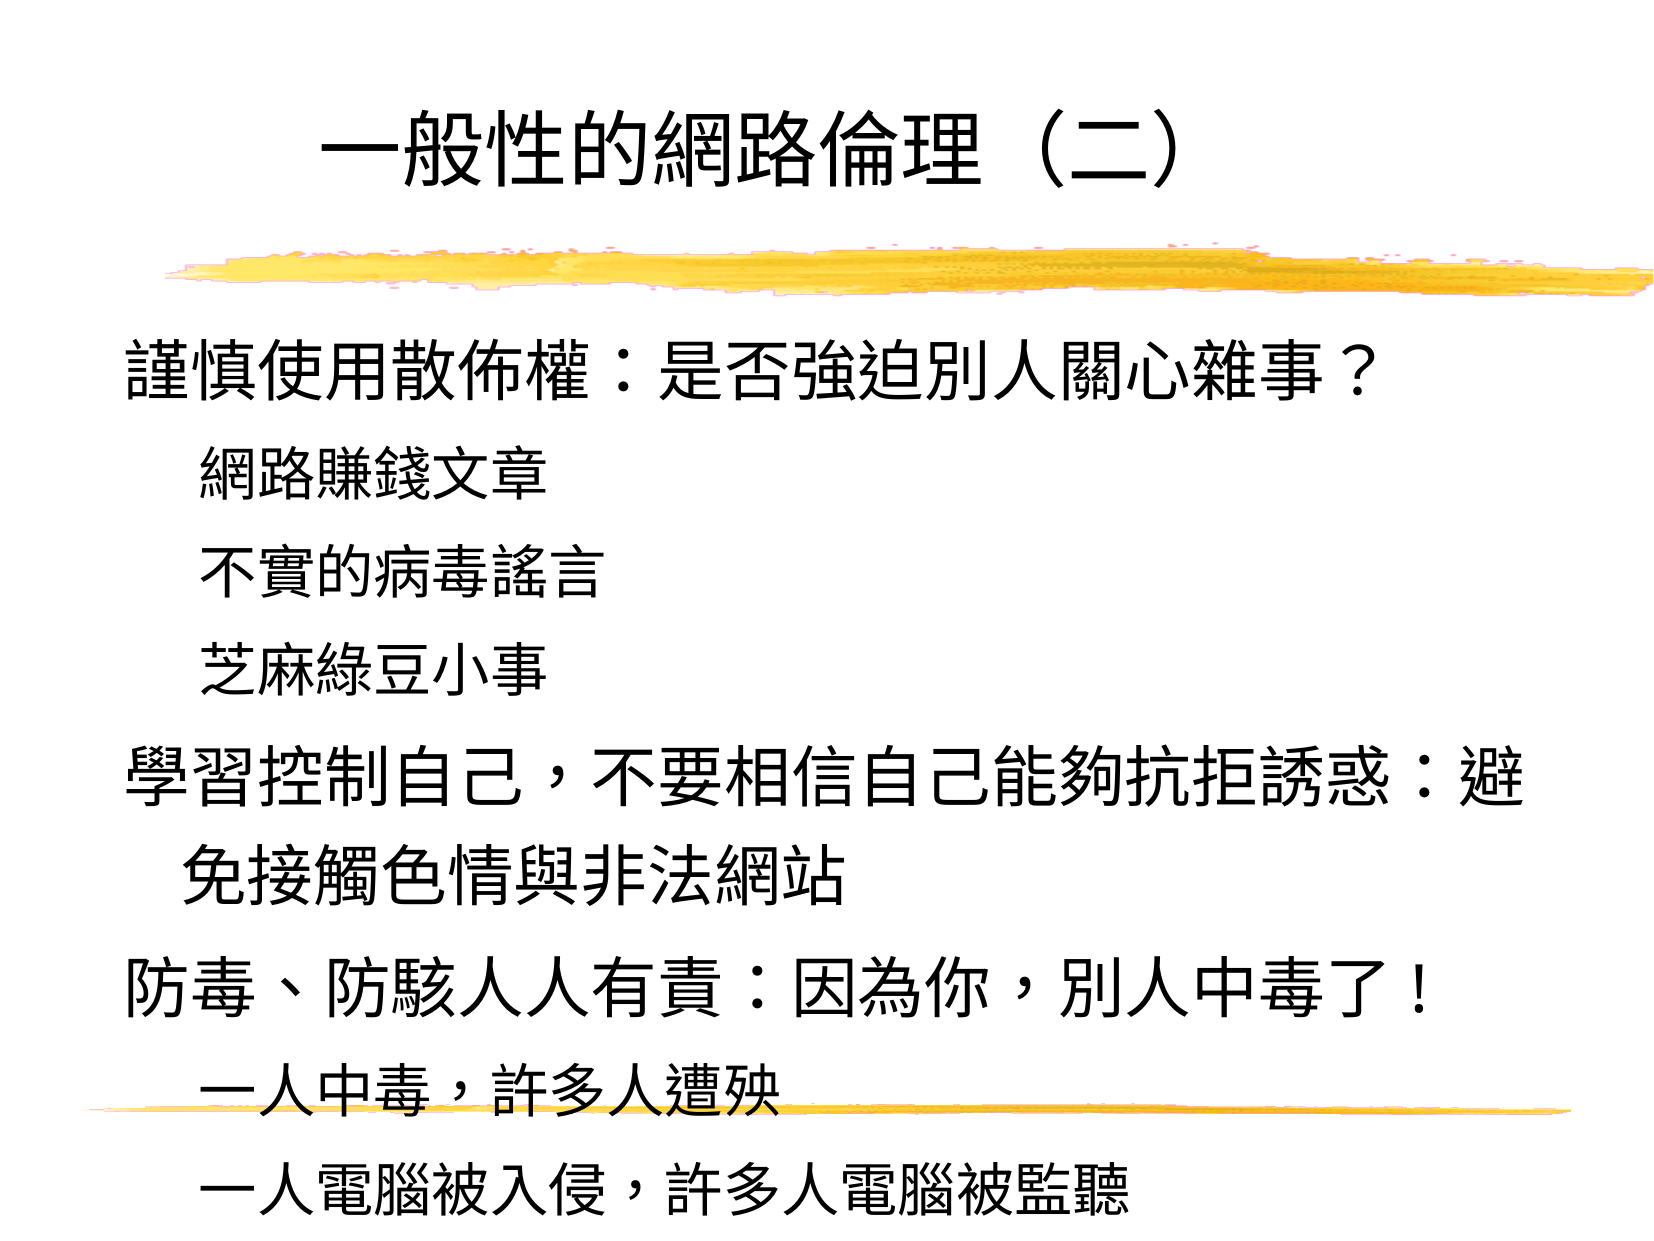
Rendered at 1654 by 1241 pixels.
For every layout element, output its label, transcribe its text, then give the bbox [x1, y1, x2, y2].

picture [412, 1102, 529, 1117]
picture [499, 1102, 509, 1110]
picture [403, 1102, 415, 1106]
picture [533, 1102, 582, 1117]
picture [346, 1102, 414, 1117]
picture [560, 1102, 1571, 1117]
title 一般性的網路倫理（二） [73, 39, 1479, 249]
list 謹慎使用散佈權：是否強迫別人關心雜事？ 網路賺錢文章 不實的病毒謠言 芝麻綠豆小事 學習控制自己，不要相信自己能夠抗拒誘惑：避免接觸色情與非法網站 防毒、防駭人人有責：因為你，別人中毒了! 一人中毒，許多人遭殃 一人電腦被入侵，許多人電腦被監聽 一人中毒，全組織網路斷線（紅色警戒） [124, 316, 1530, 1085]
picture [388, 1102, 401, 1106]
picture [165, 237, 1654, 308]
picture [82, 1102, 342, 1117]
